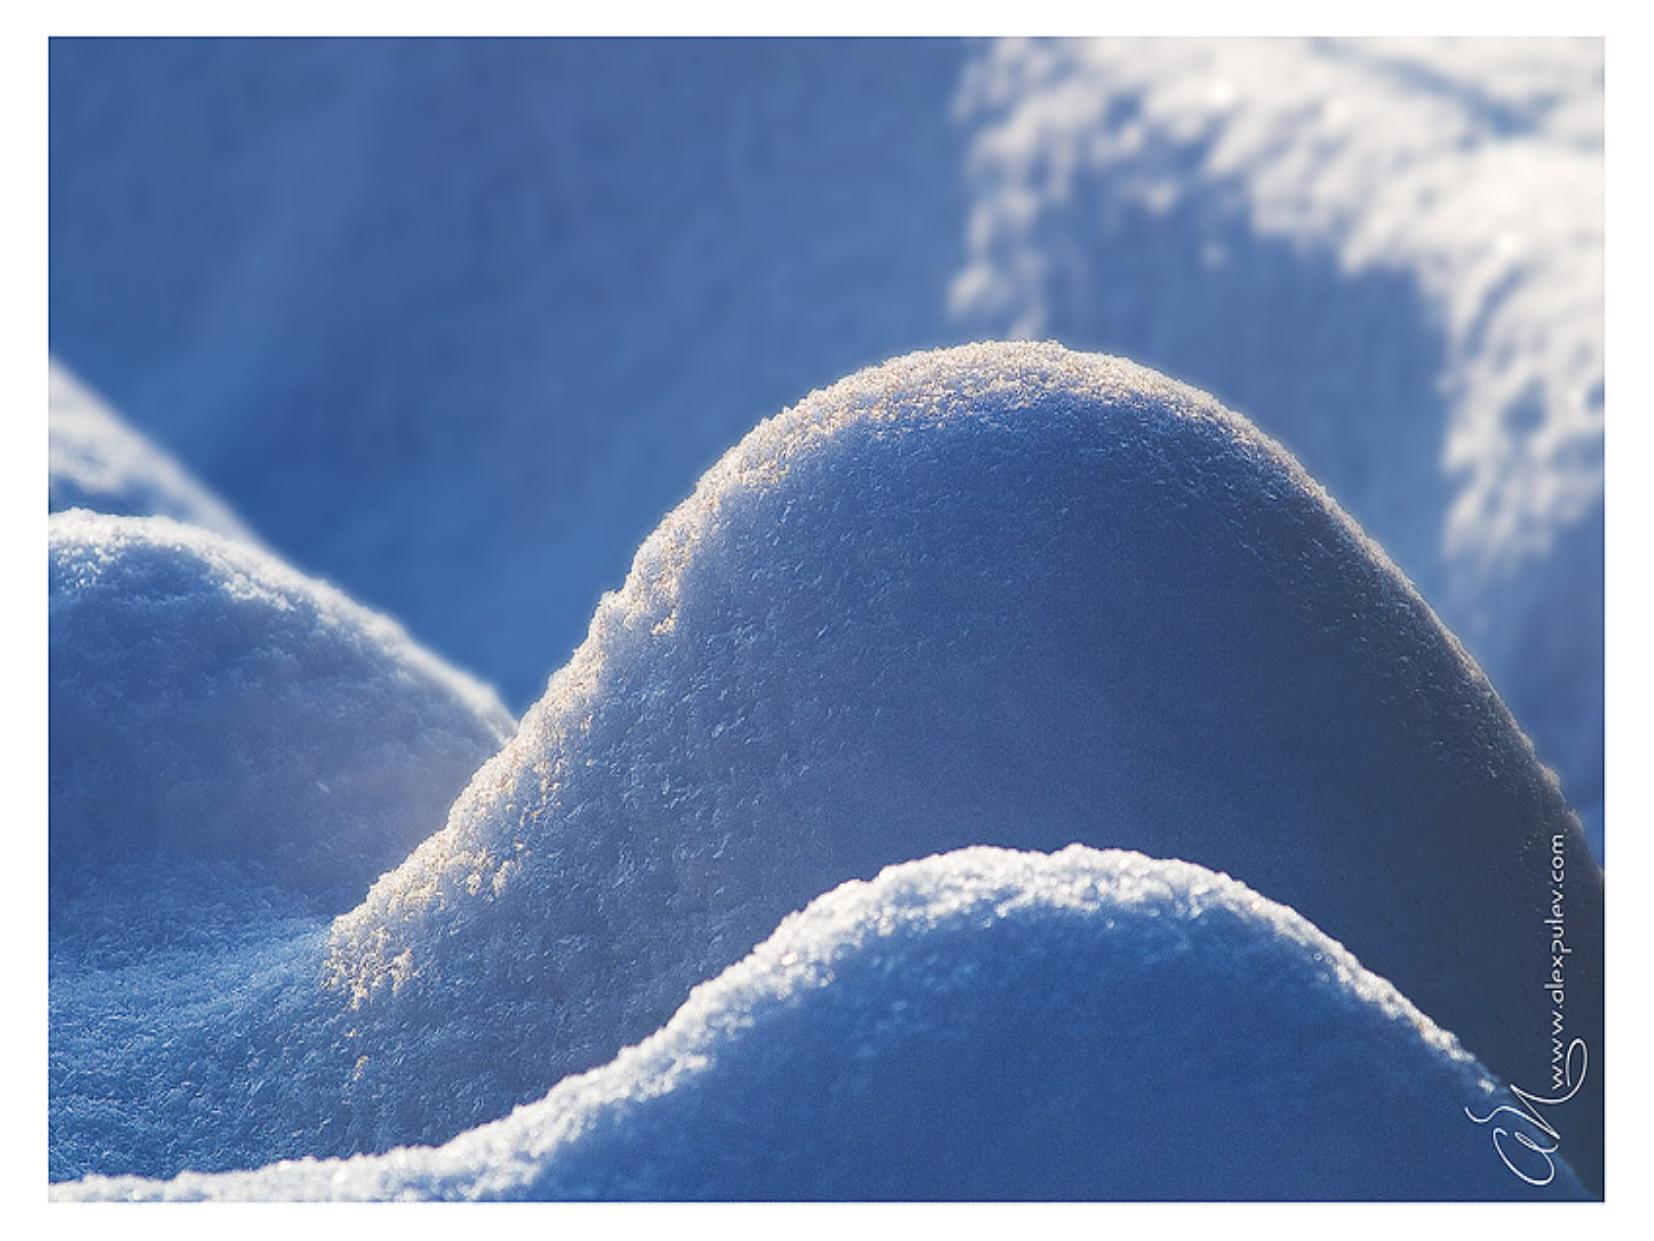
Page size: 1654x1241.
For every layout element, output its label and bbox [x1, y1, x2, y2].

picture [47, 35, 1607, 1205]
